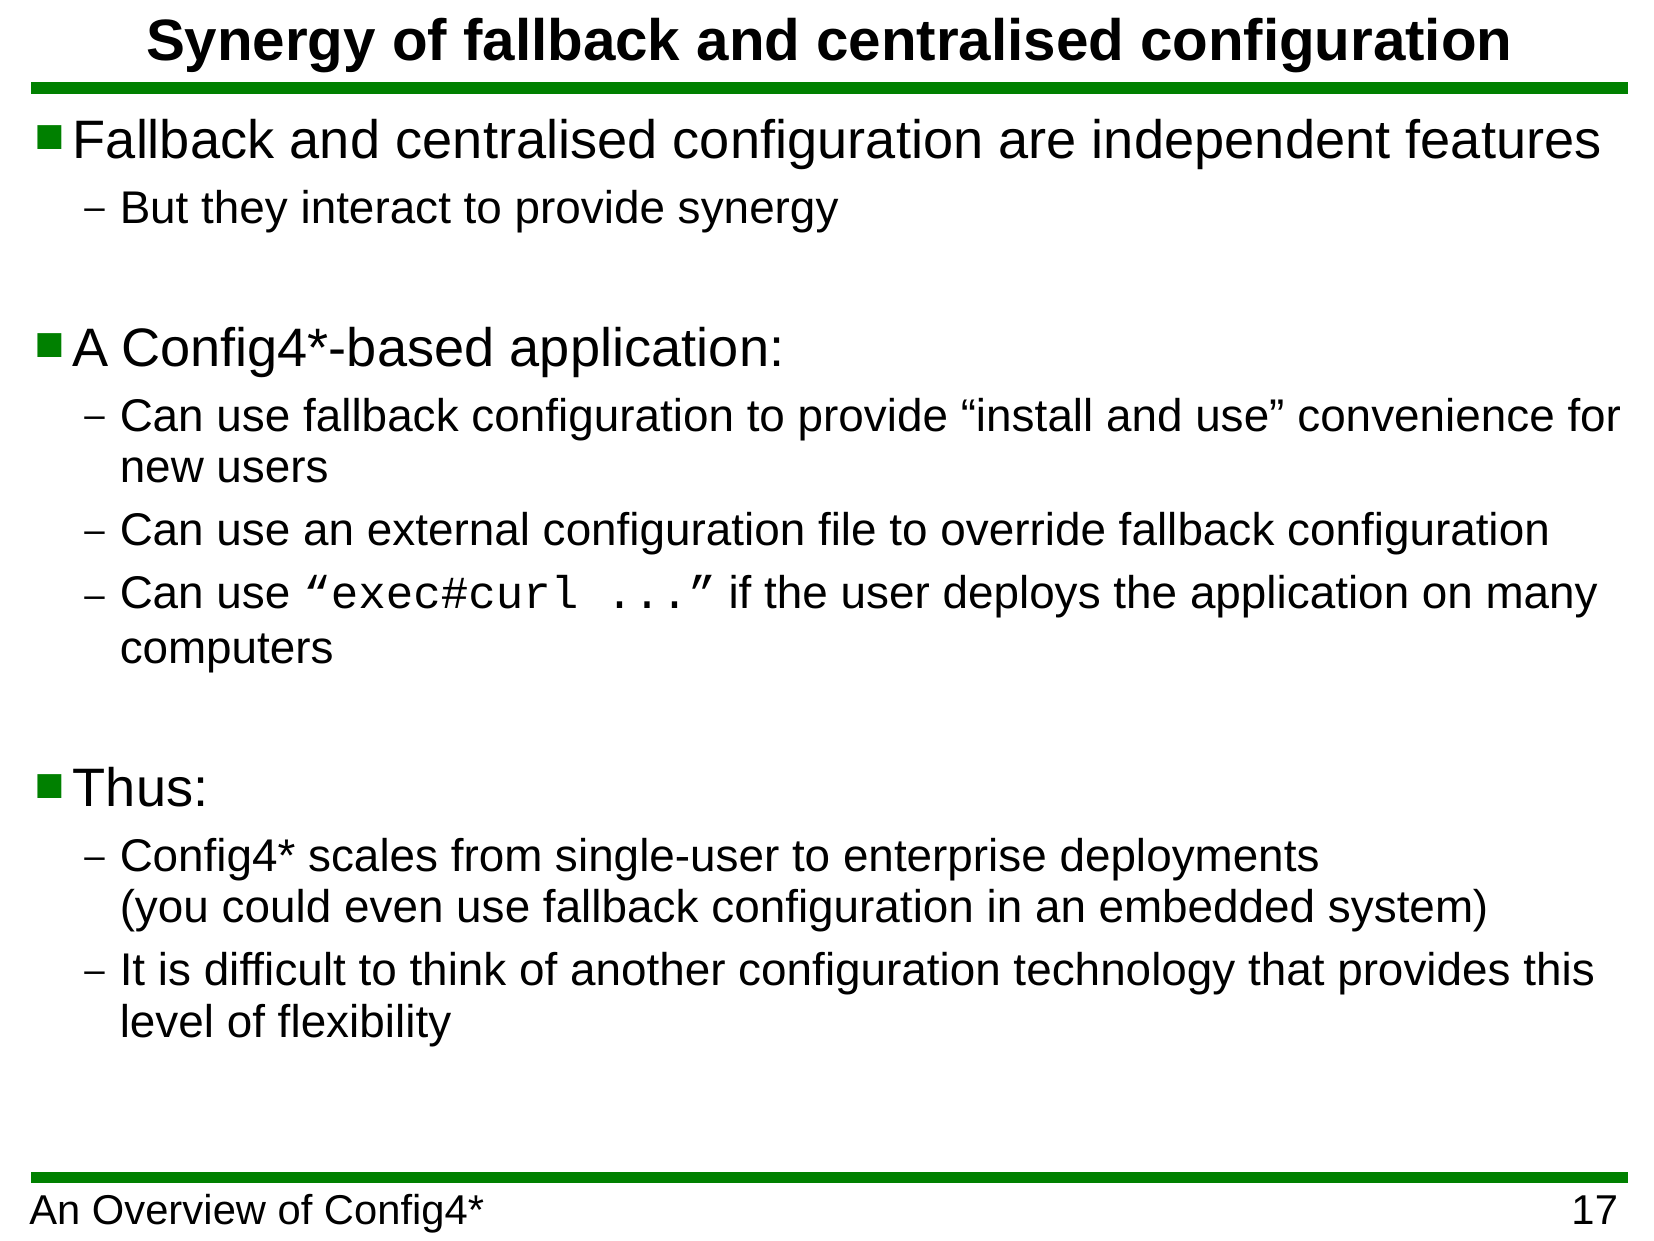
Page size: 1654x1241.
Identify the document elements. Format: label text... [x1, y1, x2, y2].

list Fallback and centralised configuration are independent features But they interact to provide synergy A Config4*-based application: Can use fallback configuration to provide “install and use” convenience for new users Can use an external configuration file to override fallback configuration Can use “exec#curl ...” if the user deploys the application on many computers Thus: Config4* scales from single-user to enterprise deployments (you could even use fallback configuration in an embedded system) It is difficult to think of another configuration technology that provides this level of flexibility [31, 109, 1629, 1146]
title Synergy of fallback and centralised configuration [31, 7, 1629, 73]
